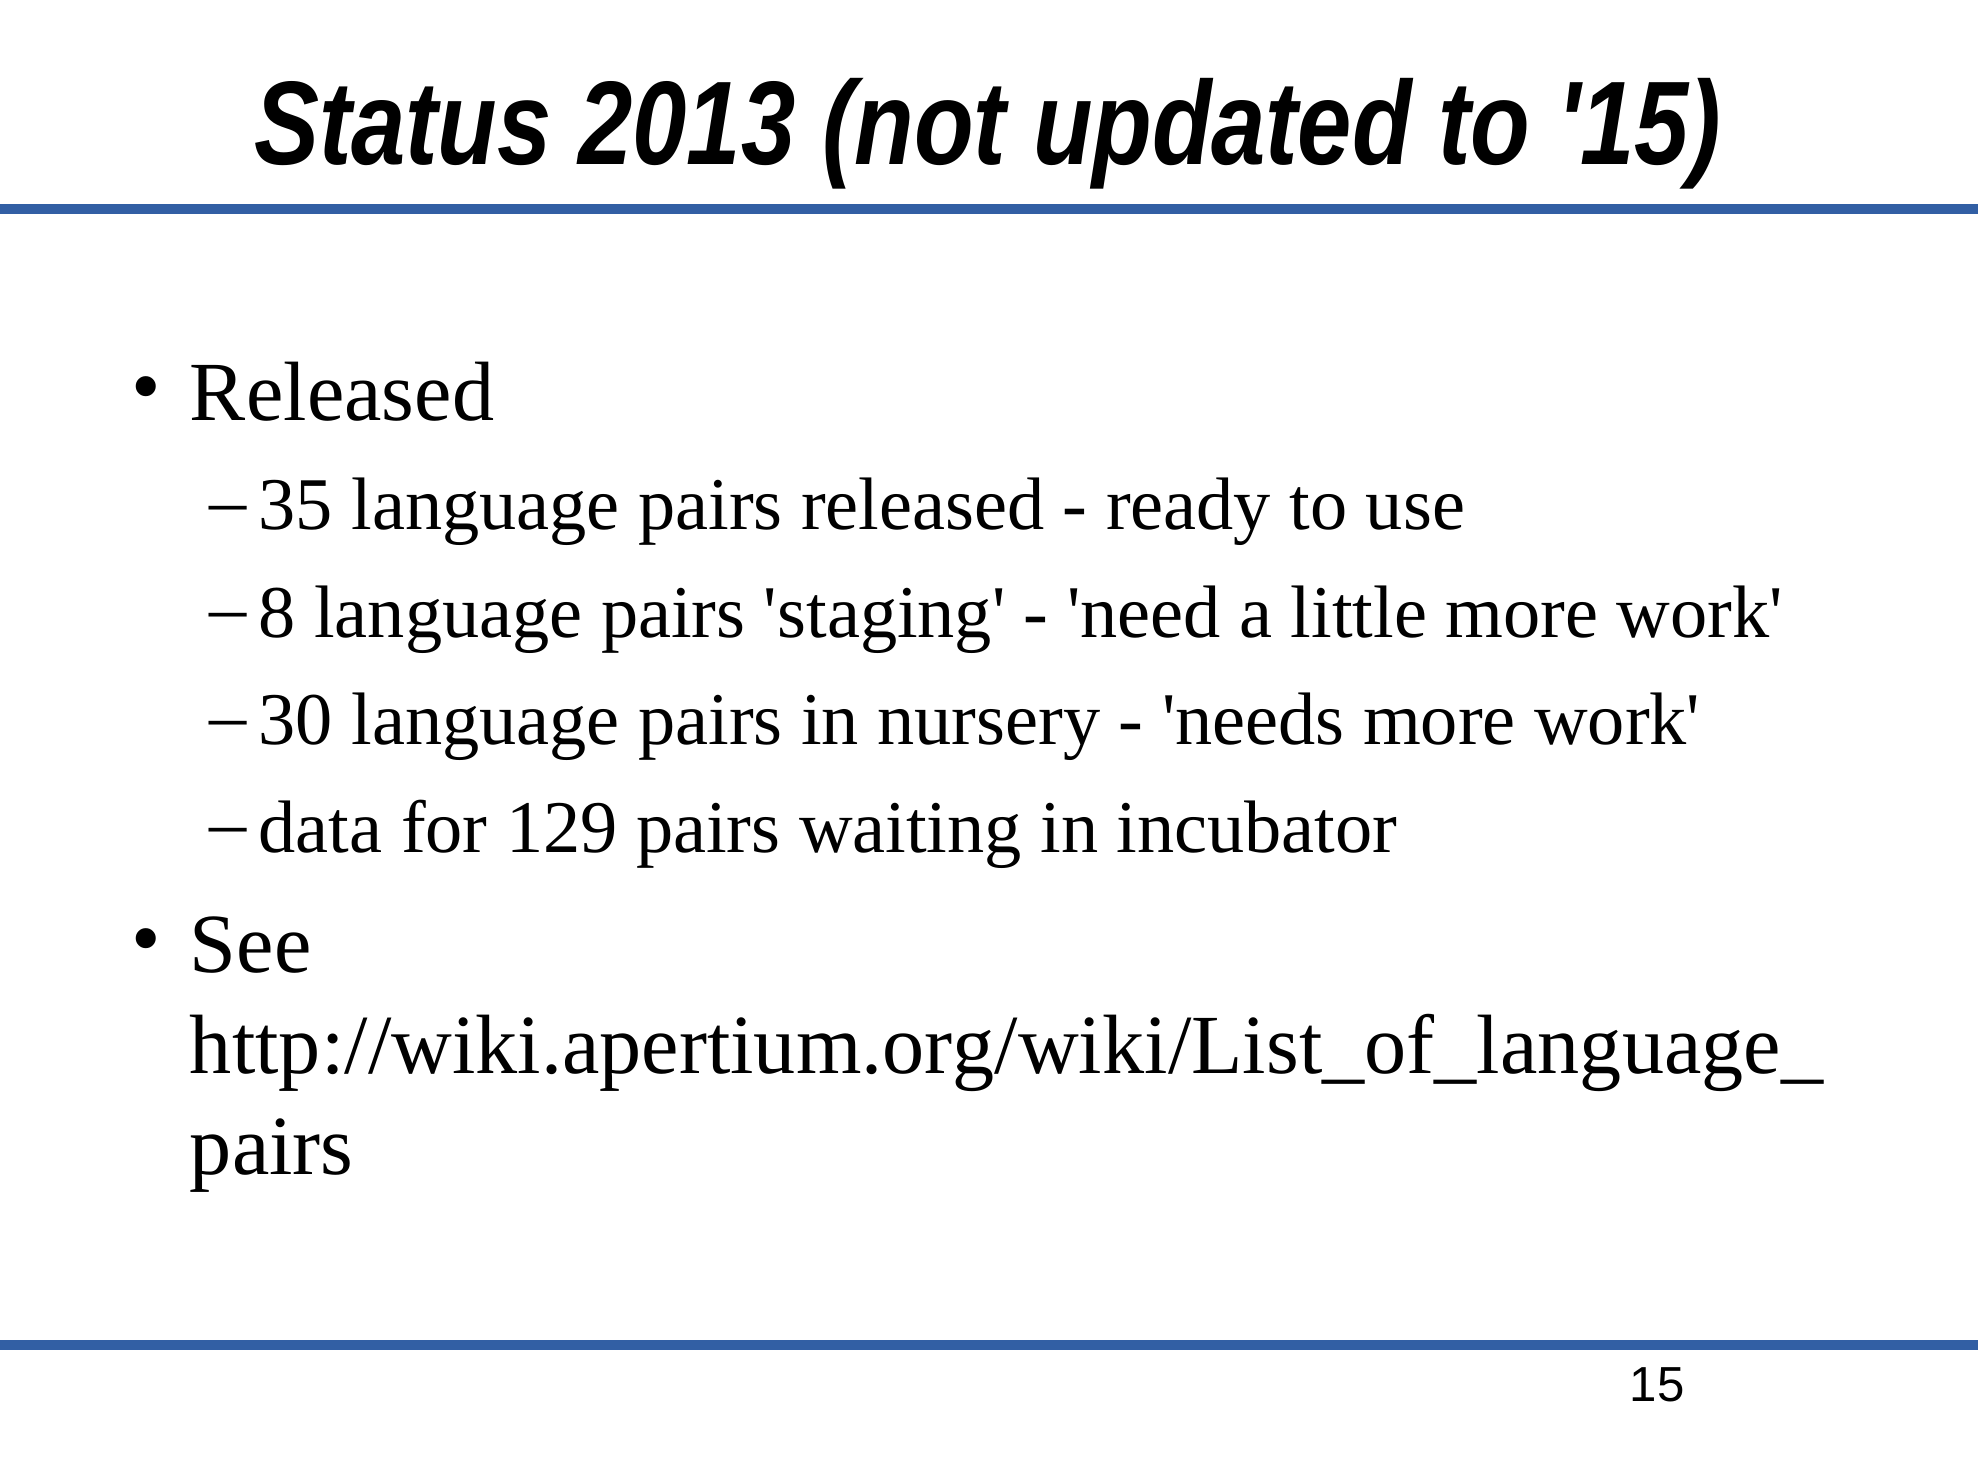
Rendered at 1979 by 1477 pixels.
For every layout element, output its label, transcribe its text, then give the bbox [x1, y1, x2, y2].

title Status 2013 (not updated to '15) [0, 30, 1979, 203]
list Released 35 language pairs released - ready to use 8 language pairs 'staging' - 'need a little more work' 30 language pairs in nursery - 'needs more work' data for 129 pairs waiting in incubator See http://wiki.apertium.org/wiki/List_of_language_pairs [115, 327, 1880, 1200]
